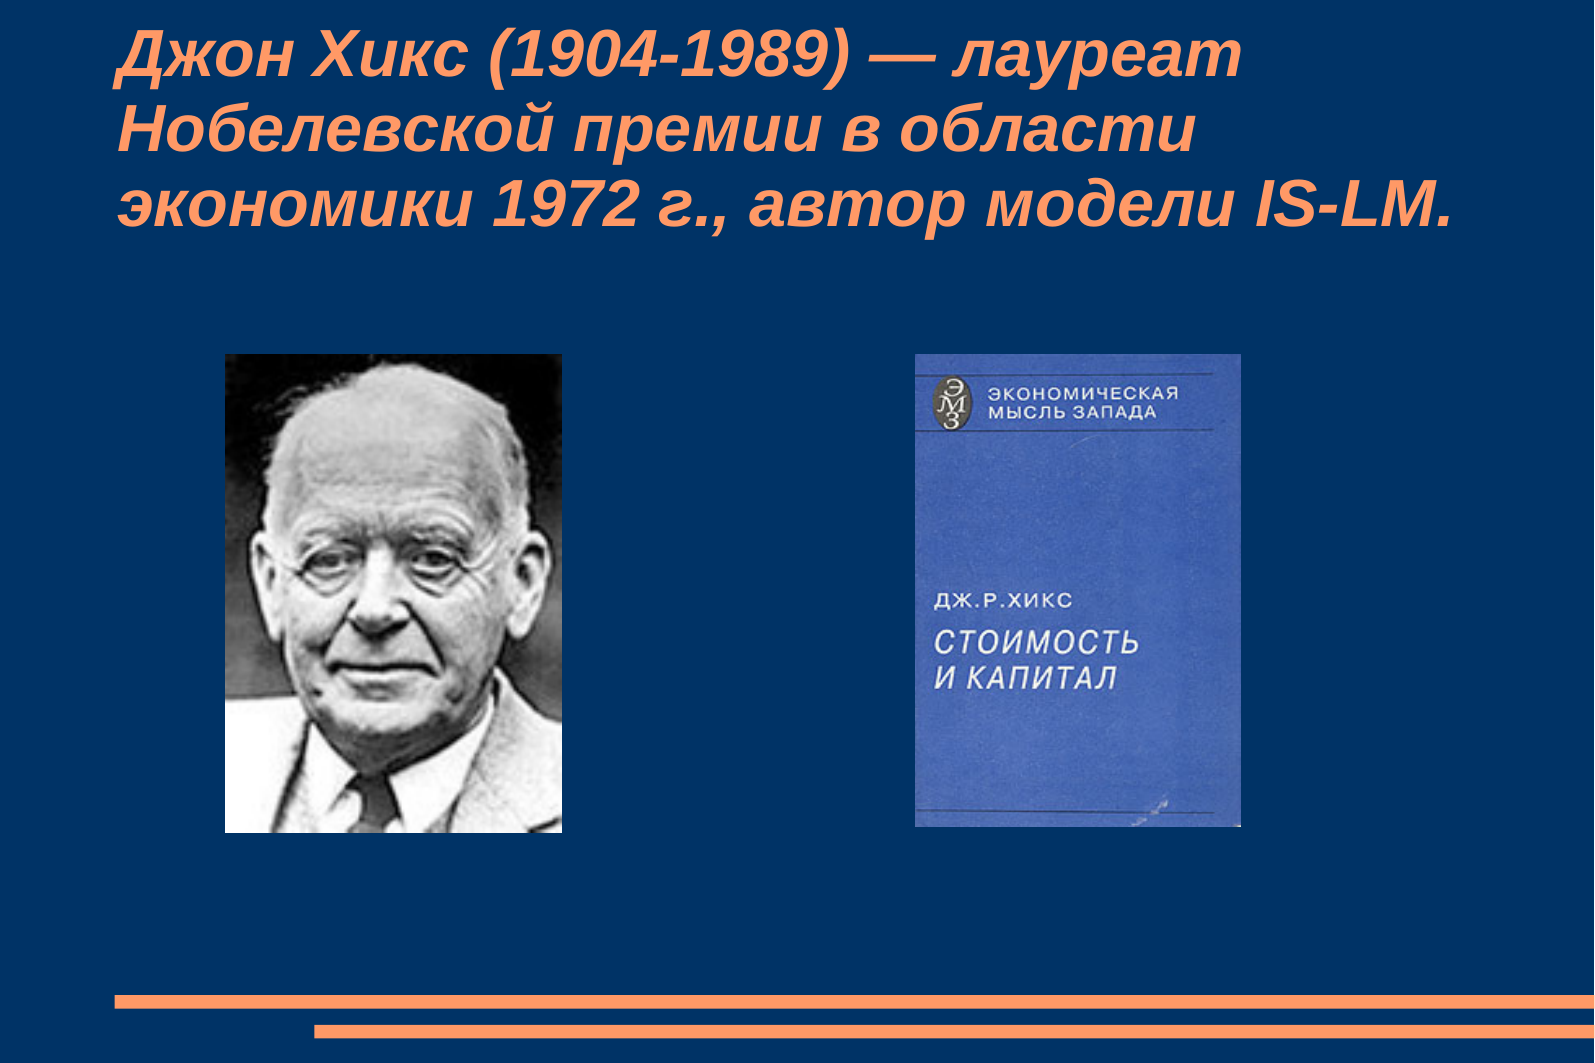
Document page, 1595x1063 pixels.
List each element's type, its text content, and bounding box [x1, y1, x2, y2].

picture [915, 354, 1241, 827]
picture [225, 354, 562, 833]
title Джон Хикс (1904-1989) — лауреат Нобелевской премии в области экономики 1972 г., автор модели IS-LM. [117, 16, 1479, 241]
